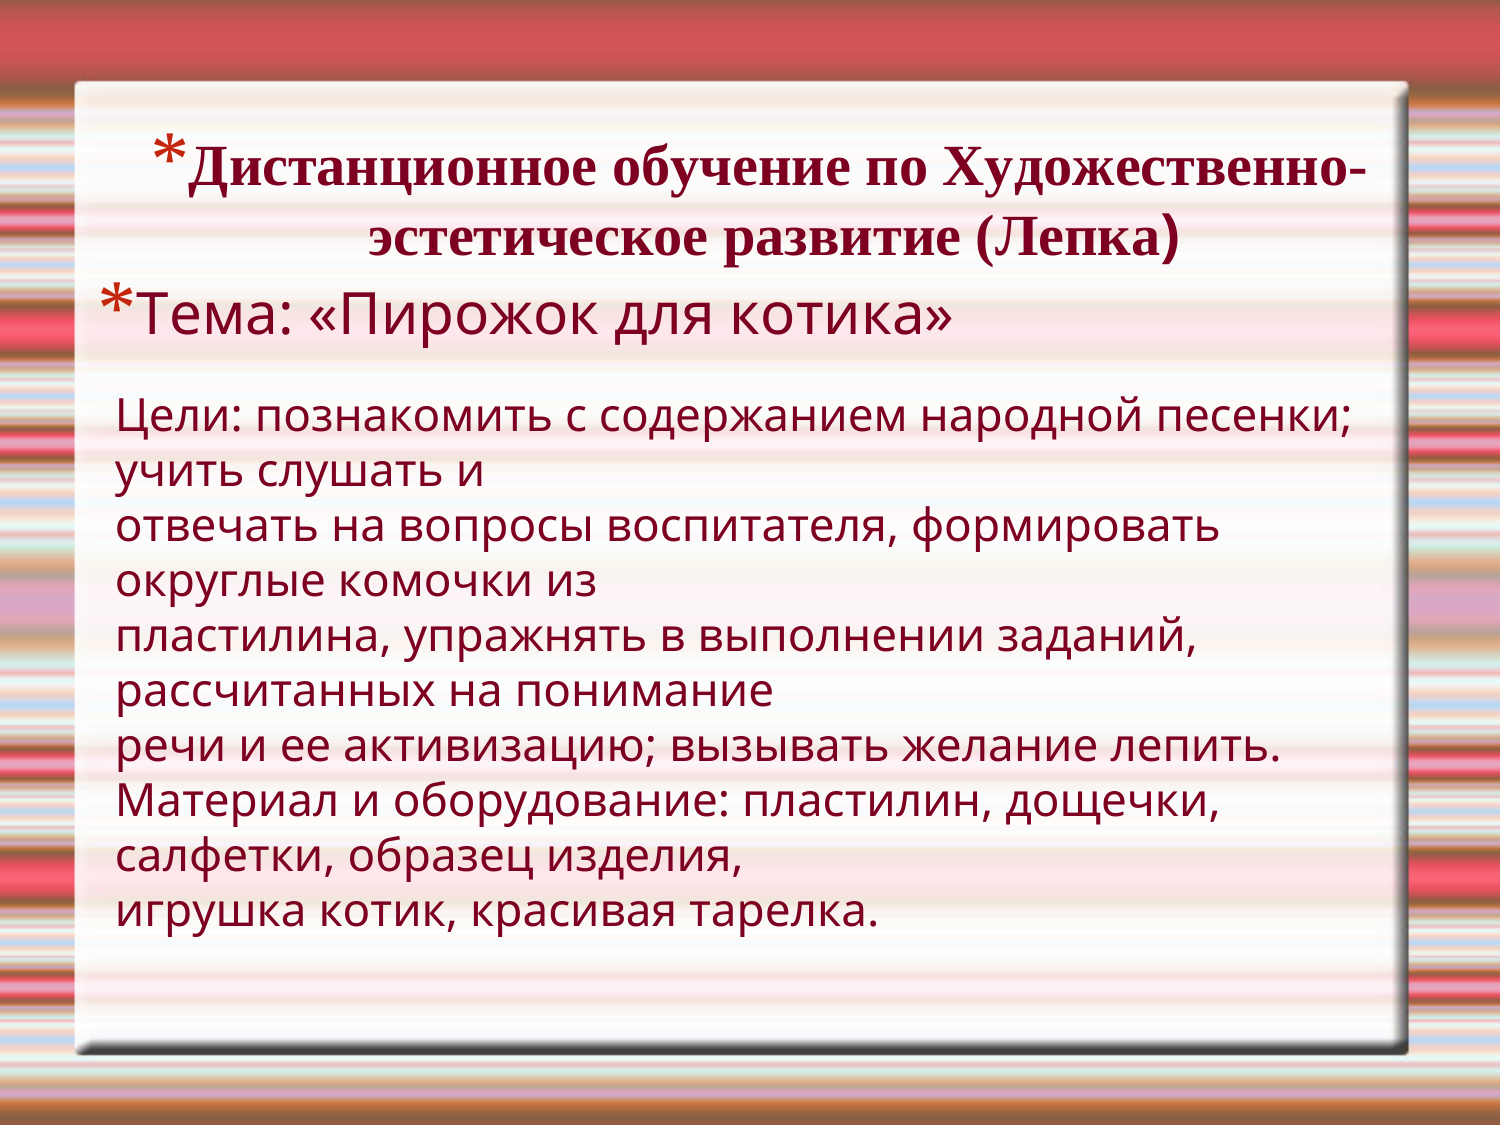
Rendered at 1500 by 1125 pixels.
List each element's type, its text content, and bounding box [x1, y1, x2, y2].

title Цели: познакомить с содержанием народной песенки; учить слушать и отвечать на вопросы воспитателя, формировать округлые комочки из пластилина, упражнять в выполнении заданий, рассчитанных на понимание речи и ее активизацию; вызывать желание лепить. Материал и оборудование: пластилин, дощечки, салфетки, образец изделия, игрушка котик, красивая тарелка. [100, 492, 1436, 827]
list Дистанционное обучение по Художественно-эстетическое развитие (Лепка) Тема: «Пирожок для котика» [76, 120, 1436, 492]
picture [0, 0, 1500, 1125]
